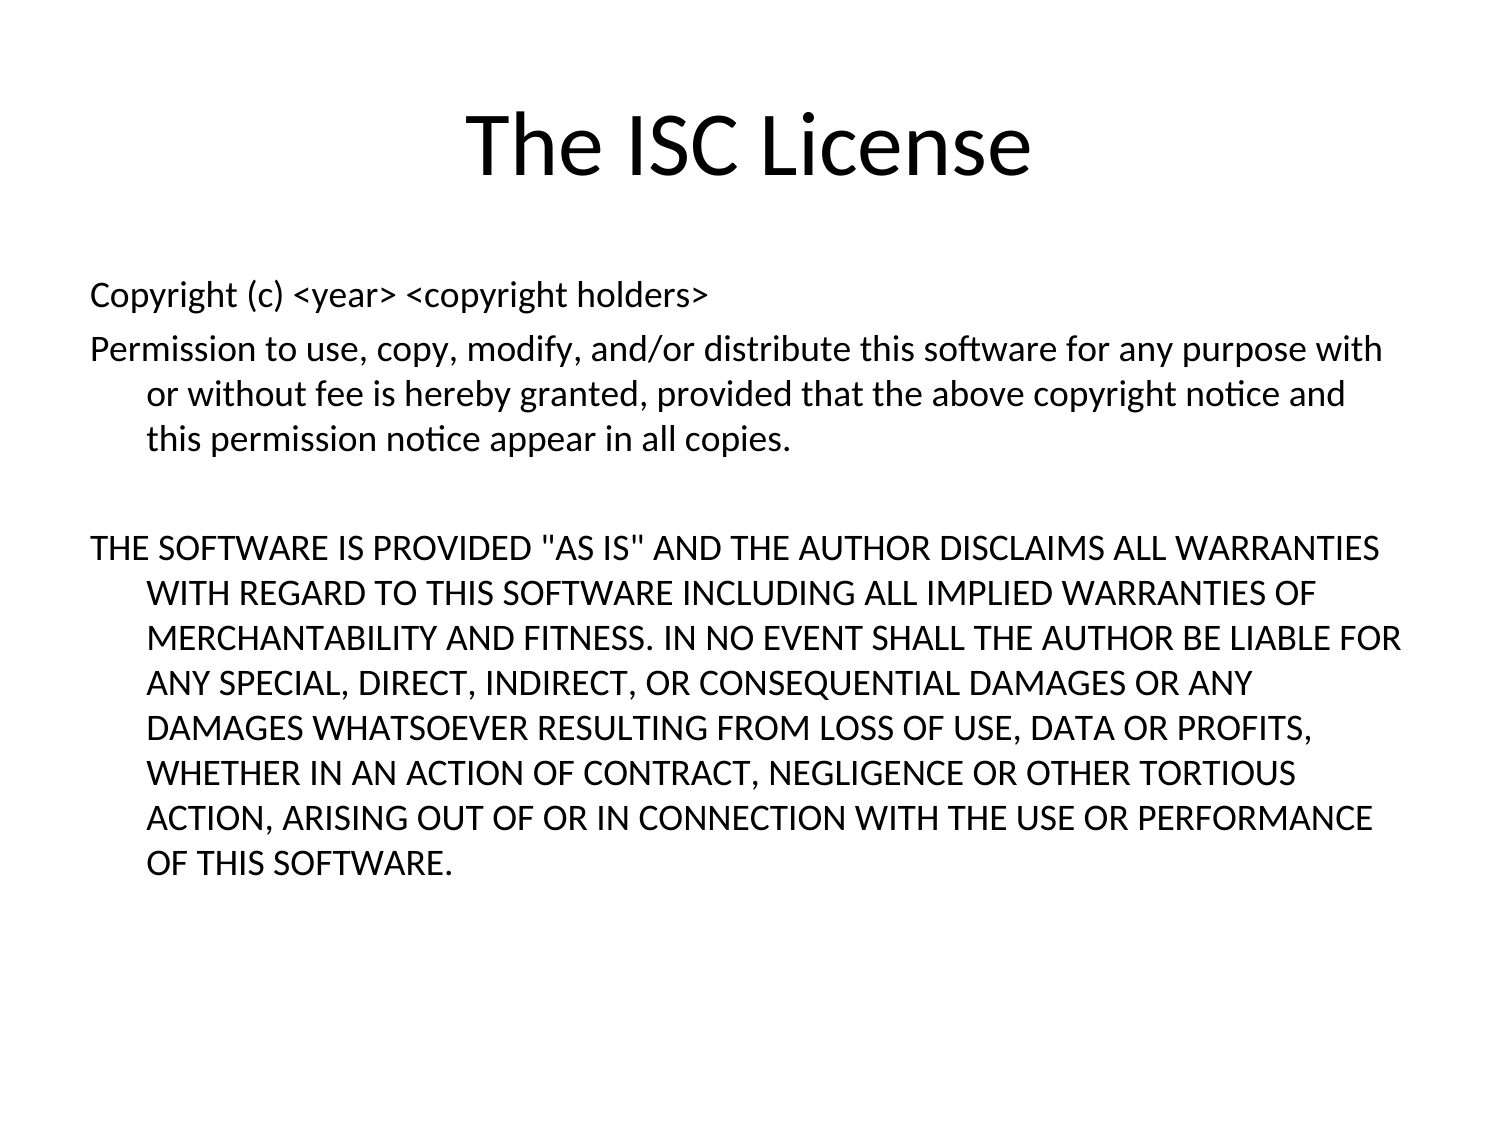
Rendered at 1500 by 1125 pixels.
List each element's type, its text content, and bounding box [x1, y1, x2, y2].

list Copyright (c) <year> <copyright holders> Permission to use, copy, modify, and/or distribute this software for any purpose with or without fee is hereby granted, provided that the above copyright notice and this permission notice appear in all copies. THE SOFTWARE IS PROVIDED "AS IS" AND THE AUTHOR DISCLAIMS ALL WARRANTIES WITH REGARD TO THIS SOFTWARE INCLUDING ALL IMPLIED WARRANTIES OF MERCHANTABILITY AND FITNESS. IN NO EVENT SHALL THE AUTHOR BE LIABLE FOR ANY SPECIAL, DIRECT, INDIRECT, OR CONSEQUENTIAL DAMAGES OR ANY DAMAGES WHATSOEVER RESULTING FROM LOSS OF USE, DATA OR PROFITS, WHETHER IN AN ACTION OF CONTRACT, NEGLIGENCE OR OTHER TORTIOUS ACTION, ARISING OUT OF OR IN CONNECTION WITH THE USE OR PERFORMANCE OF THIS SOFTWARE. [75, 262, 1426, 1070]
title The ISC License [75, 45, 1426, 233]
